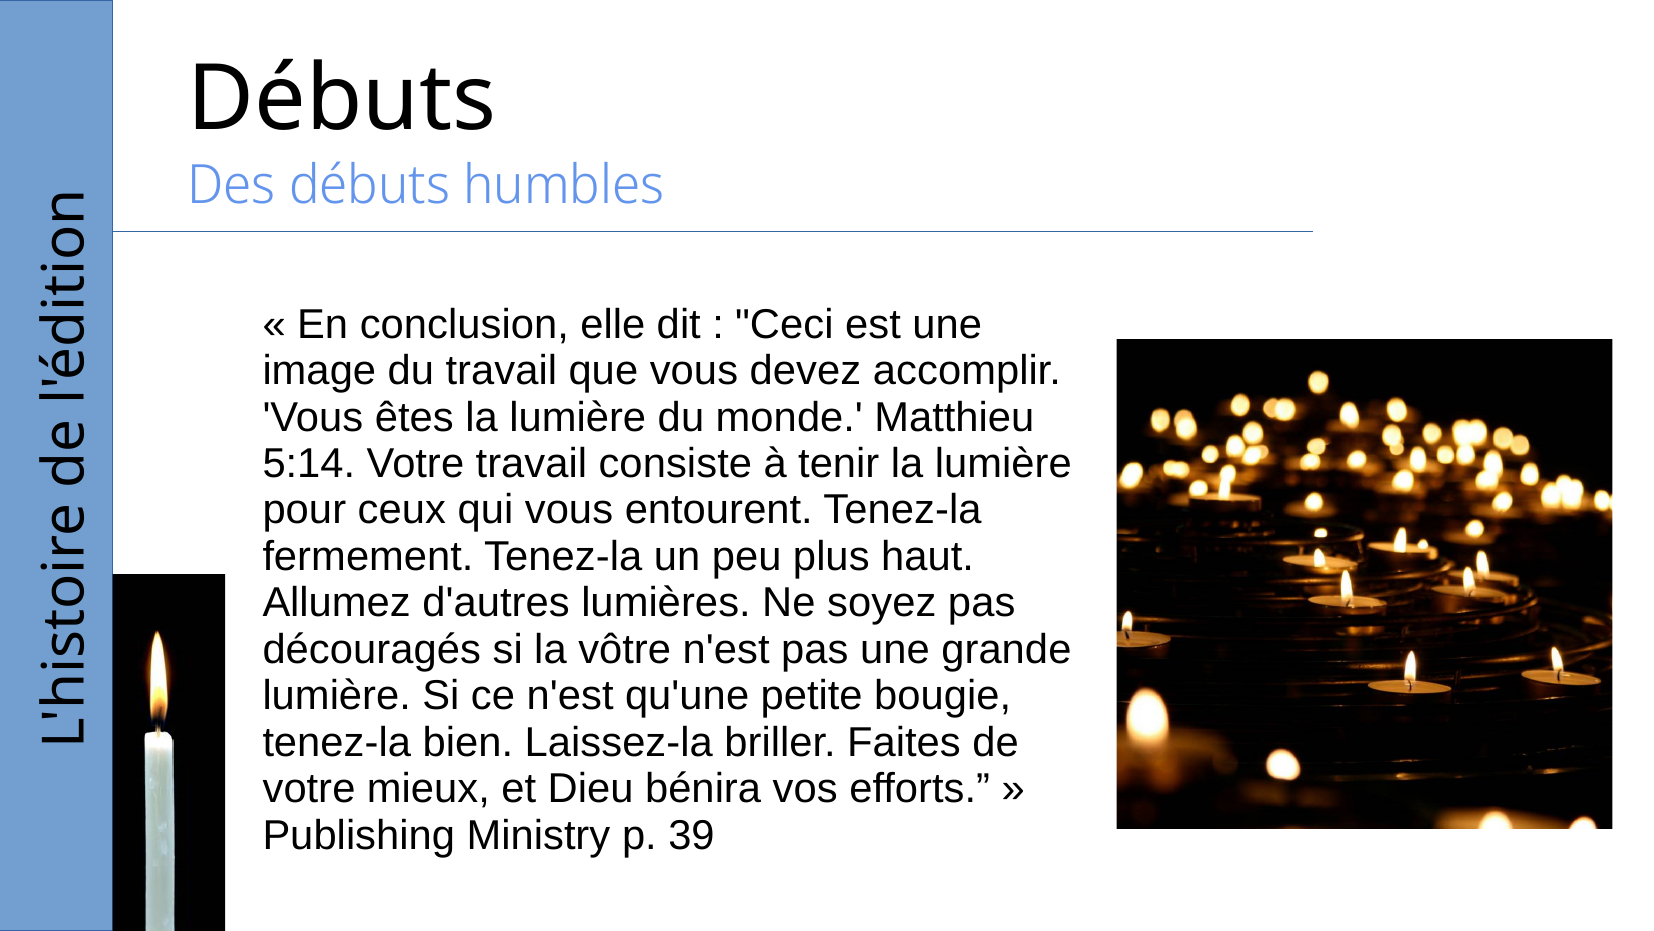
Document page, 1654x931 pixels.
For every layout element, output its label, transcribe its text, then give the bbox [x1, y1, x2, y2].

text_box L'histoire de l'édition [13, 37, 105, 901]
text_box [0, 0, 113, 931]
picture [1116, 339, 1613, 829]
title Des débuts humbles [187, 125, 1571, 239]
picture [112, 574, 226, 931]
title Débuts [187, 33, 1571, 125]
subtitle « En conclusion, elle dit : "Ceci est une image du travail que vous devez accomplir. 'Vous êtes la lumière du monde.' Matthieu 5:14. Votre travail consiste à tenir la lumière pour ceux qui vous entourent. Tenez-la fermement. Tenez-la un peu plus haut. Allumez d'autres lumières. Ne soyez pas découragés si la vôtre n'est pas une grande lumière. Si ce n'est qu'une petite bougie, tenez-la bien. Laissez-la briller. Faites de votre mieux, et Dieu bénira vos efforts.” » Publishing Ministry p. 39 [262, 300, 1088, 931]
